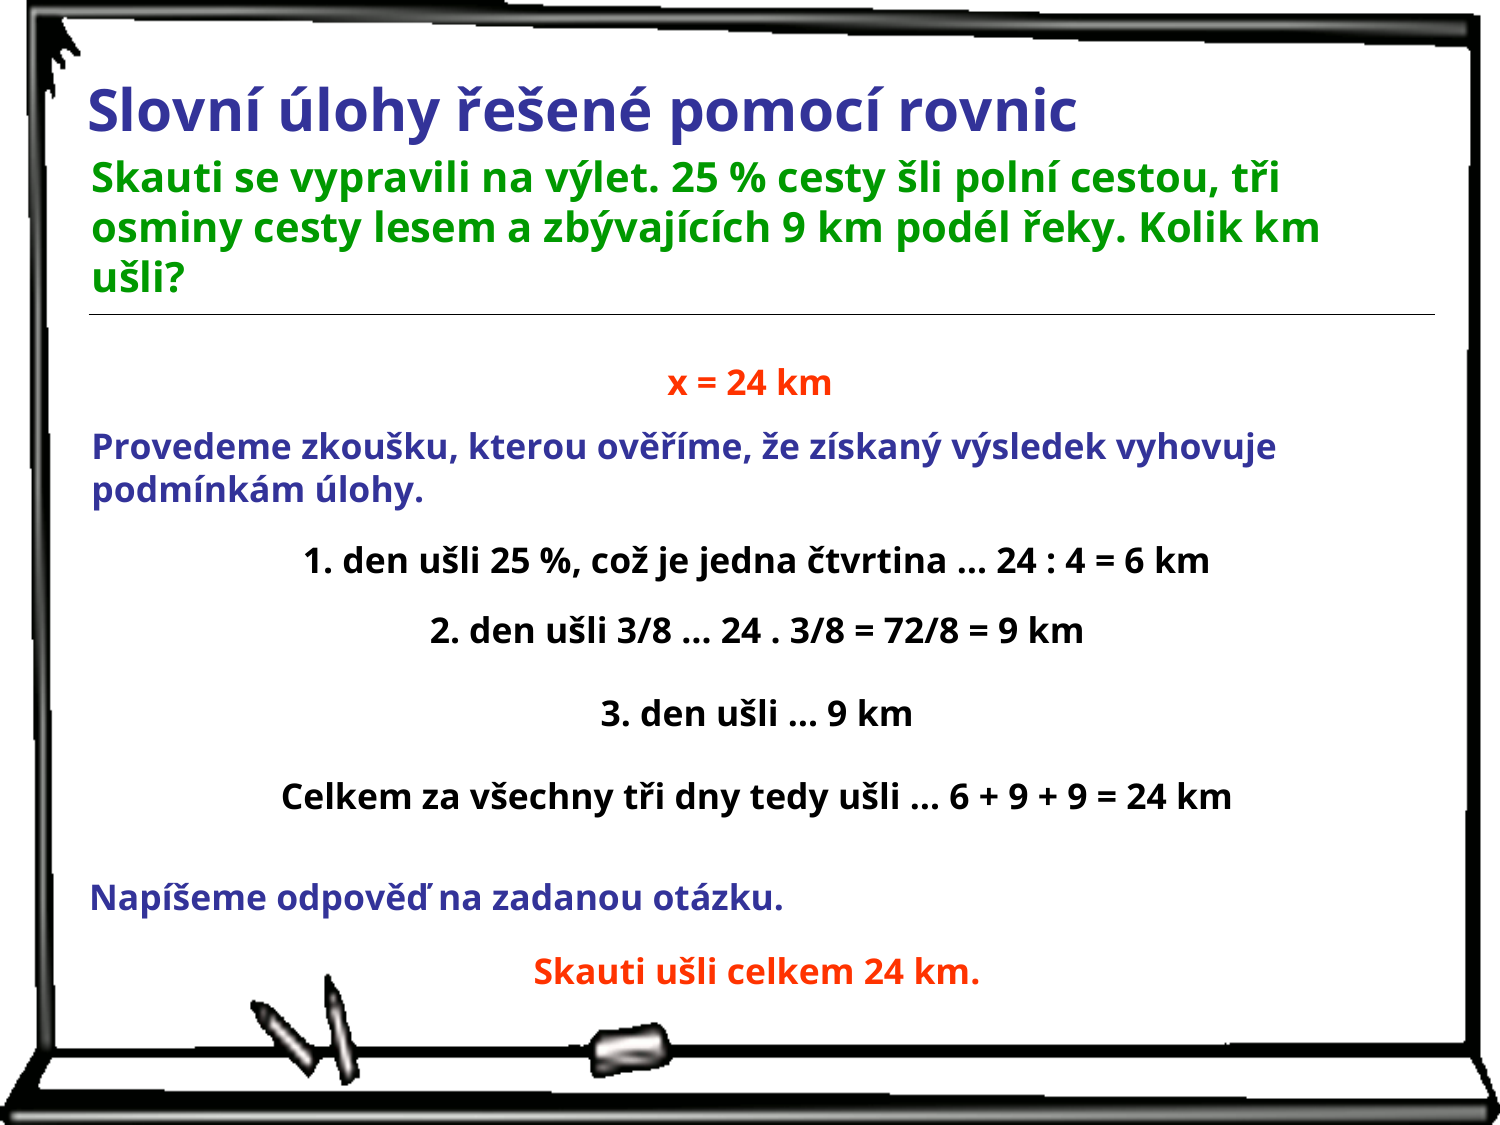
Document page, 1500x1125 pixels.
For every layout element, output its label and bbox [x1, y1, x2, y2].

text_box [76, 172, 1431, 280]
text_box [76, 687, 1438, 738]
text_box [355, 487, 363, 492]
text_box [517, 181, 525, 188]
text_box [322, 172, 330, 183]
text_box [1163, 174, 1173, 187]
text_box [123, 172, 129, 179]
text_box [1099, 173, 1108, 178]
text_box [1092, 441, 1098, 448]
text_box [324, 347, 1176, 414]
text_box [577, 172, 585, 183]
text_box [148, 181, 156, 188]
text_box [76, 945, 1438, 995]
text_box [199, 444, 207, 455]
text_box [142, 487, 150, 492]
text_box [549, 444, 557, 455]
text_box [76, 441, 1438, 492]
text_box [74, 871, 1436, 922]
picture [0, 0, 1500, 1125]
text_box [72, 54, 1341, 162]
text_box [411, 441, 417, 448]
text_box [76, 770, 1438, 821]
text_box [863, 441, 869, 448]
text_box [553, 172, 561, 185]
text_box [1229, 441, 1236, 455]
text_box [370, 441, 377, 455]
text_box [391, 181, 399, 188]
text_box [76, 534, 1438, 584]
text_box [326, 441, 332, 448]
text_box [1048, 444, 1056, 455]
text_box [136, 444, 144, 455]
text_box [603, 444, 611, 455]
text_box [347, 444, 355, 455]
text_box [624, 441, 632, 452]
text_box [157, 441, 165, 452]
text_box [870, 172, 878, 183]
text_box [347, 174, 356, 187]
text_box [417, 172, 425, 185]
text_box [263, 173, 272, 178]
text_box [1186, 444, 1194, 455]
text_box [613, 173, 622, 178]
text_box [963, 174, 972, 187]
text_box [475, 441, 481, 448]
text_box [957, 441, 965, 452]
text_box [1207, 441, 1215, 452]
text_box [1142, 441, 1150, 452]
text_box [298, 172, 306, 185]
text_box [174, 172, 183, 187]
text_box [572, 441, 579, 455]
text_box [1190, 172, 1199, 187]
text_box [977, 441, 985, 452]
text_box [807, 173, 816, 178]
text_box [120, 487, 128, 492]
text_box [927, 441, 935, 452]
text_box [1121, 441, 1129, 452]
text_box [76, 604, 1438, 655]
text_box [433, 441, 440, 455]
text_box [988, 174, 998, 187]
